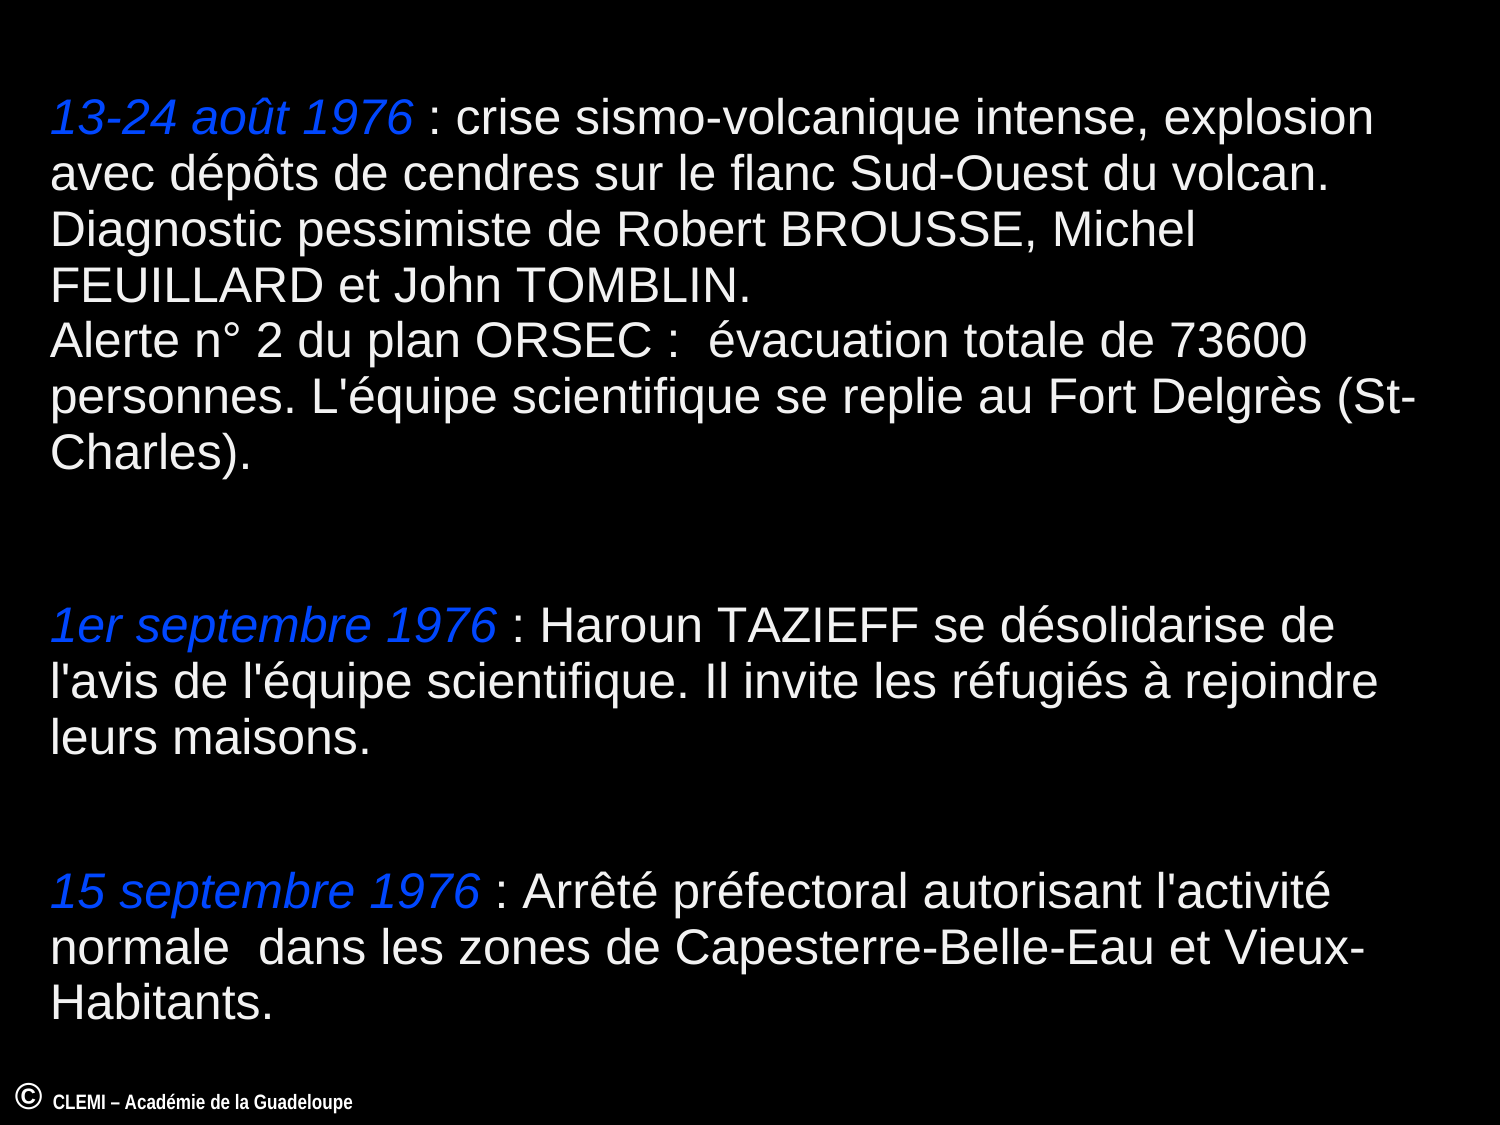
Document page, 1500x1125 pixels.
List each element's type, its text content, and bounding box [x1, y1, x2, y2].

text_box 15 septembre 1976 : Arrêté préfectoral autorisant l'activité normale dans les zones de Capesterre-Belle-Eau et Vieux-Habitants. [35, 855, 1454, 1039]
text_box 1er septembre 1976 : Haroun TAZIEFF se désolidarise de l'avis de l'équipe scientifique. Il invite les réfugiés à rejoindre leurs maisons. [35, 589, 1454, 773]
text_box 13-24 août 1976 : crise sismo-volcanique intense, explosion avec dépôts de cendres sur le flanc Sud-Ouest du volcan. Diagnostic pessimiste de Robert BROUSSE, Michel FEUILLARD et John TOMBLIN. Alerte n° 2 du plan ORSEC : évacuation totale de 73600 personnes. L'équipe scientifique se replie au Fort Delgrès (St-Charles). [35, 81, 1454, 488]
text_box © CLEMI – Académie de la Guadeloupe [0, 1067, 575, 1125]
